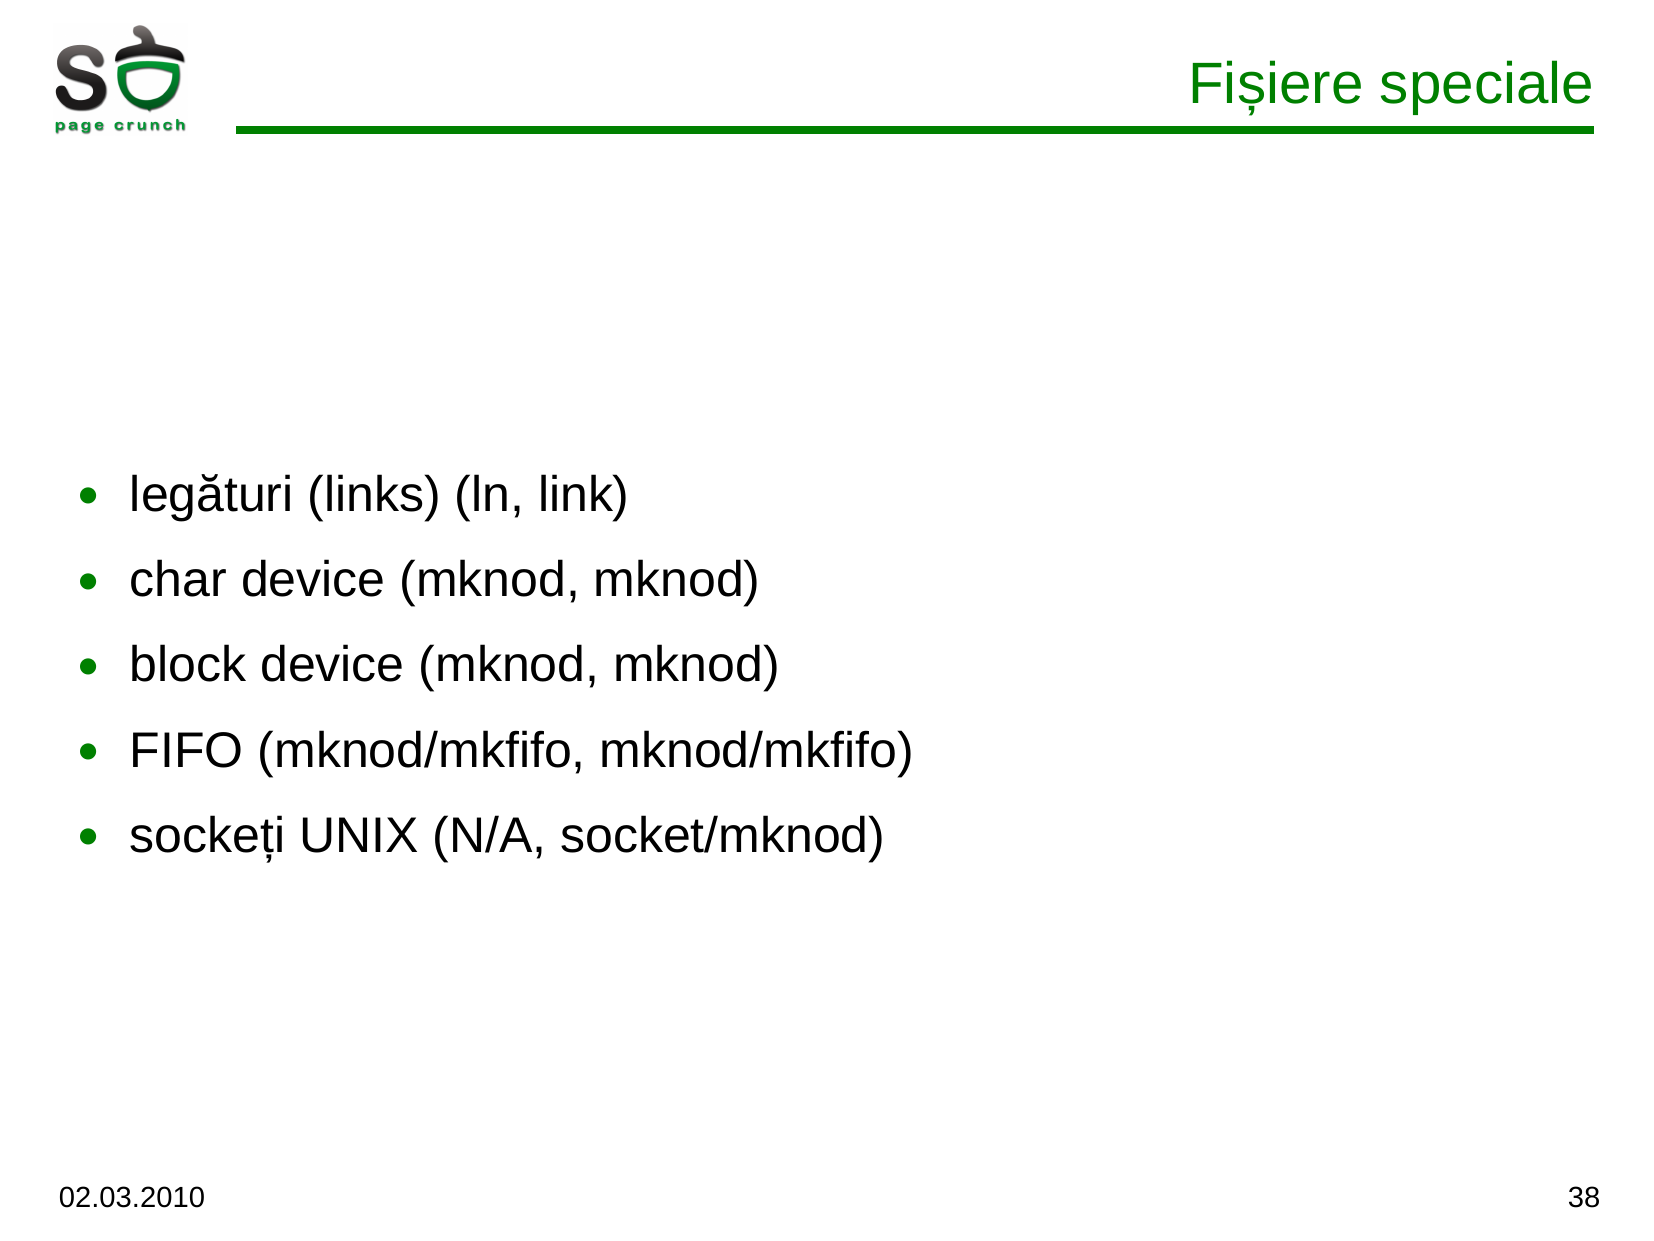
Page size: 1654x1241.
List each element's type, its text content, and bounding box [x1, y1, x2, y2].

picture [53, 23, 188, 136]
title Fișiere speciale [236, 49, 1595, 119]
list legături (links) (ln, link) char device (mknod, mknod) block device (mknod, mknod) FIFO (mknod/mkfifo, mknod/mkfifo) sockeți UNIX (N/A, socket/mknod) [59, 177, 1595, 1152]
